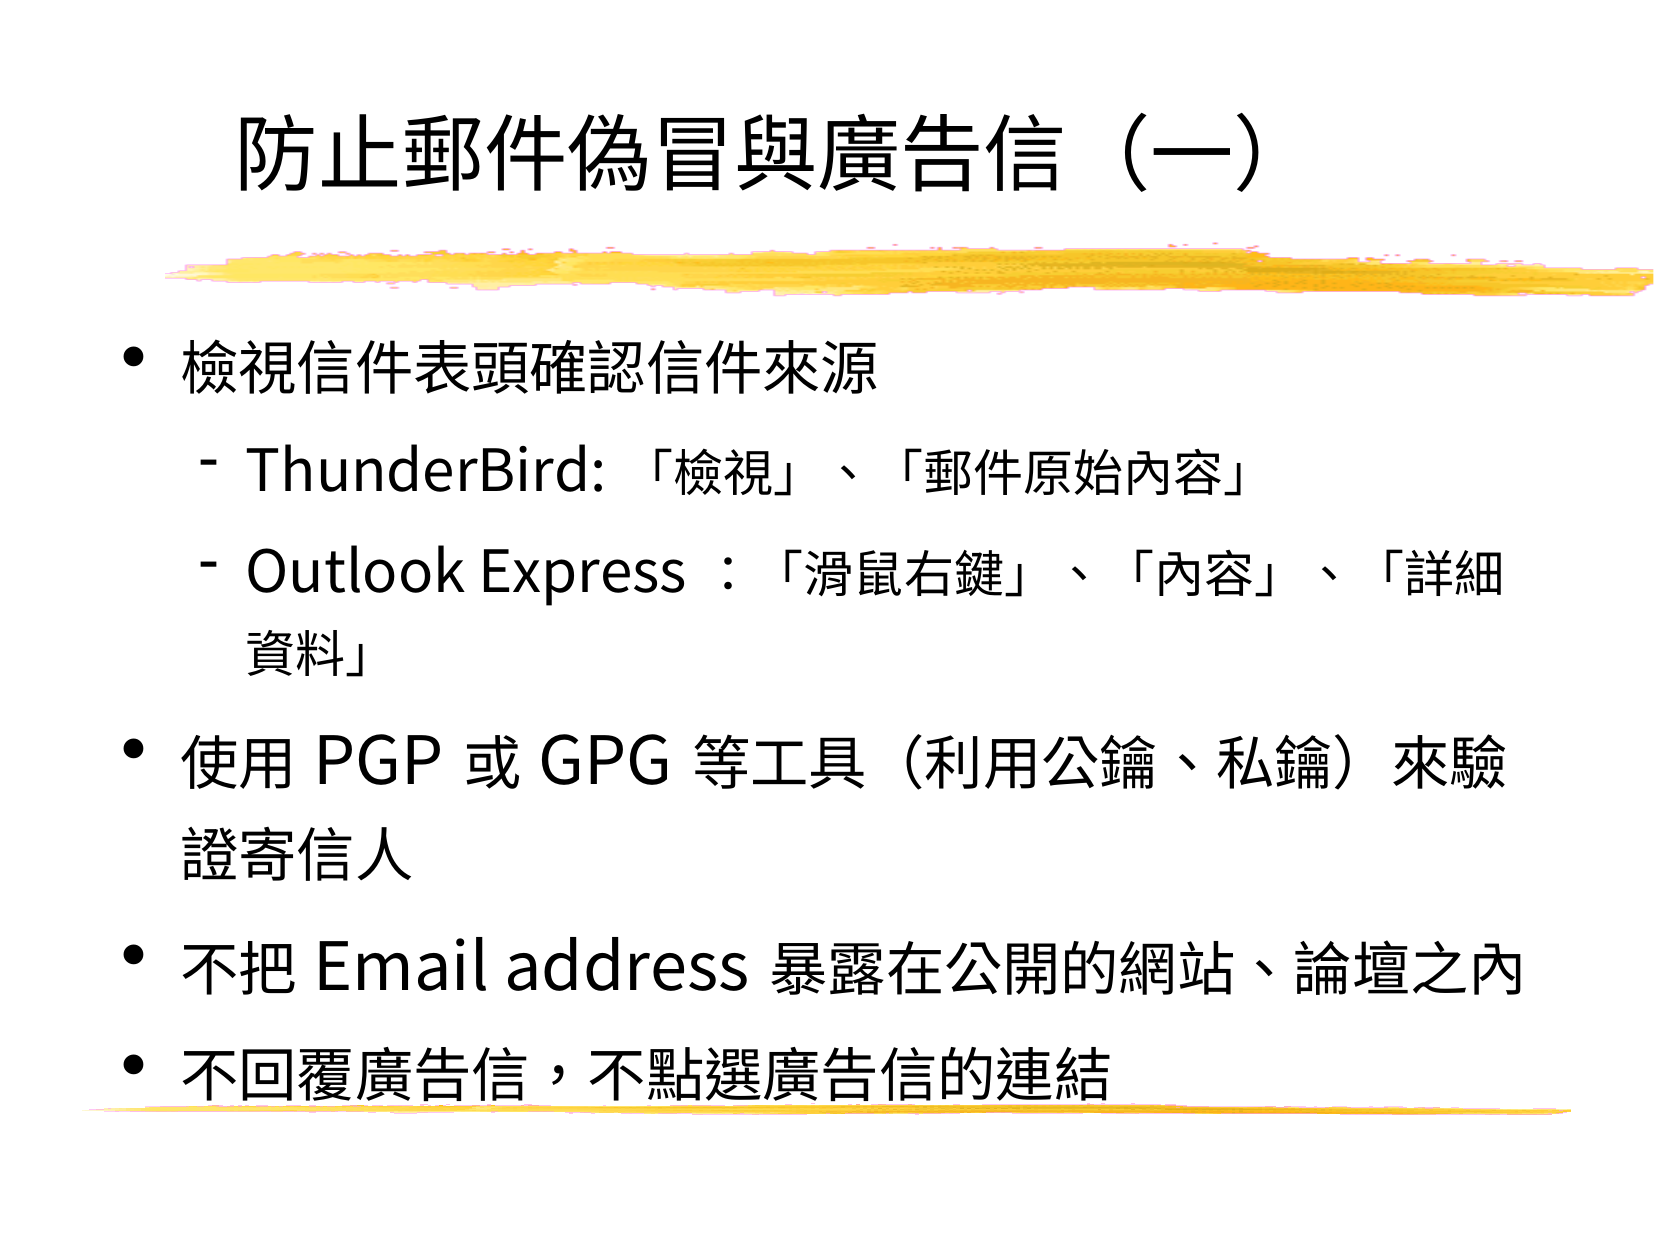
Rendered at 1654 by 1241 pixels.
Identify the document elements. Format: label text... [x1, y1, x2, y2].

picture [82, 1102, 1571, 1117]
picture [165, 237, 1654, 308]
list 檢視信件表頭確認信件來源 ThunderBird:「檢視」、「郵件原始內容」 Outlook Express：「滑鼠右鍵」、「內容」、「詳細資料」 使用PGP或GPG等工具（利用公鑰、私鑰）來驗證寄信人 不把Email address暴露在公開的網站、論壇之內 不回覆廣告信，不點選廣告信的連結 [124, 316, 1530, 1062]
title 防止郵件偽冒與廣告信（一） [73, 41, 1479, 249]
